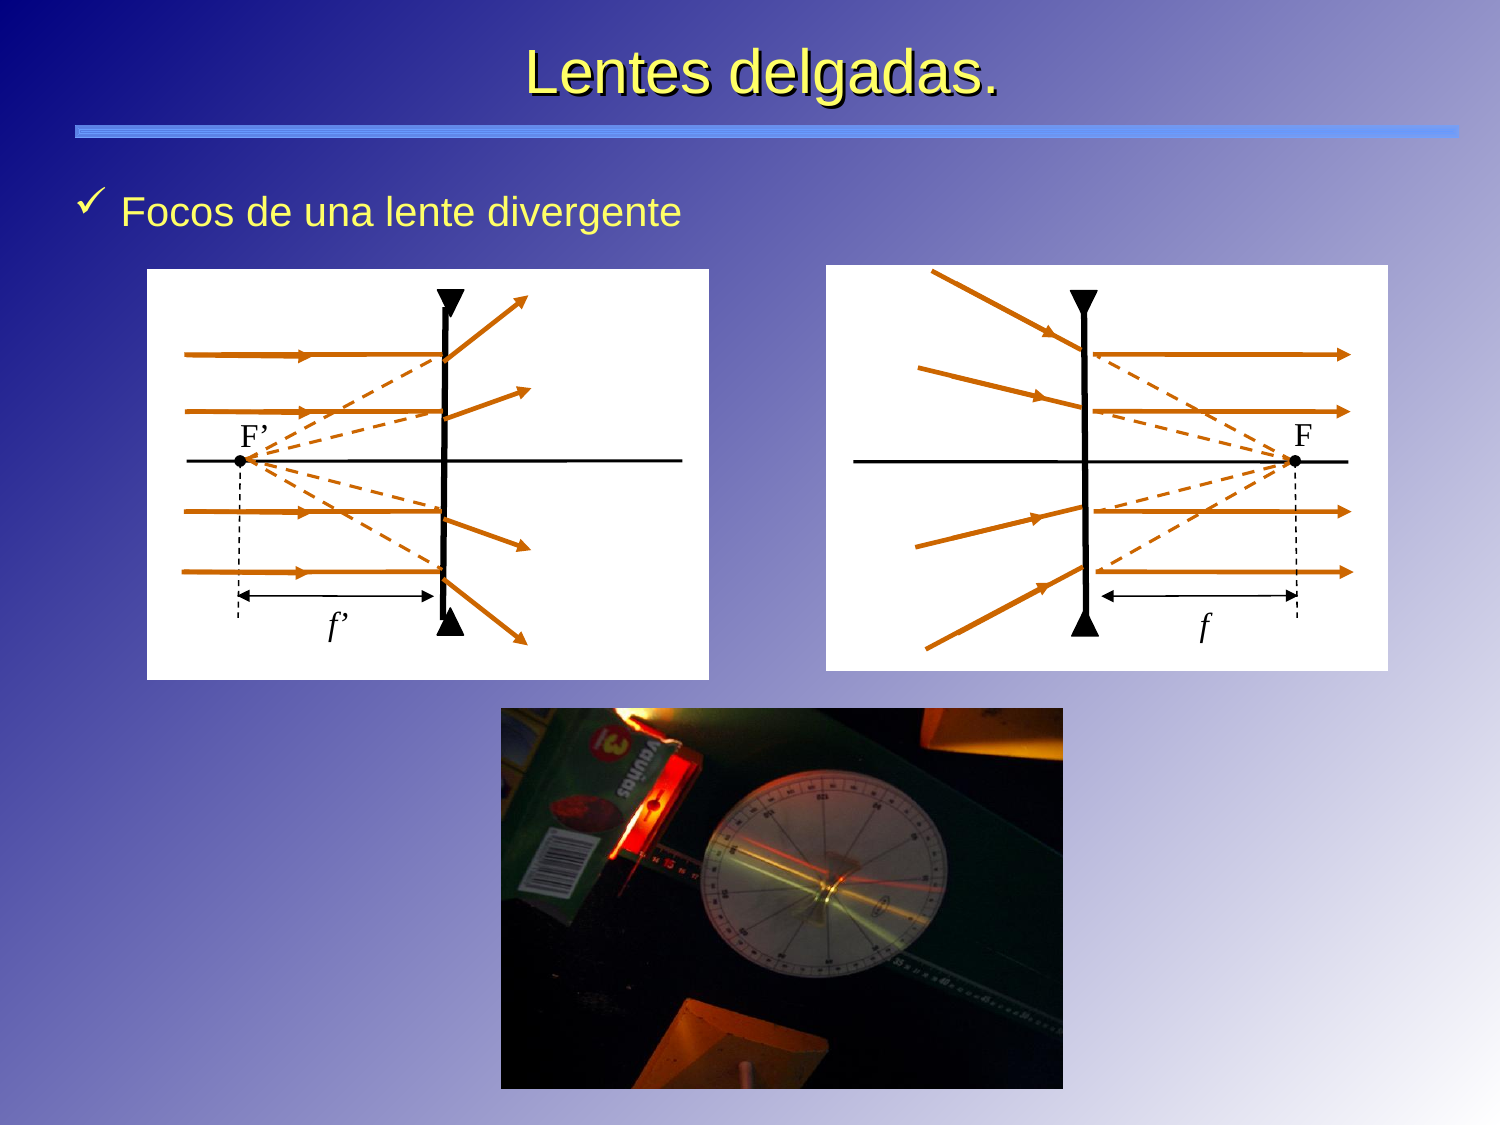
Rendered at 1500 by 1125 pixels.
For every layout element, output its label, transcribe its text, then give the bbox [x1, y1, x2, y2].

text_box [826, 265, 1388, 671]
text_box f’ [319, 602, 357, 643]
text_box Focos de una lente divergente [58, 177, 795, 265]
text_box F [1285, 412, 1322, 453]
text_box F’ [236, 413, 274, 455]
text_box f [1185, 603, 1223, 644]
text_box [75, 125, 1460, 138]
text_box Lentes delgadas. [50, 23, 1476, 114]
picture [501, 708, 1063, 1089]
text_box [147, 269, 709, 680]
